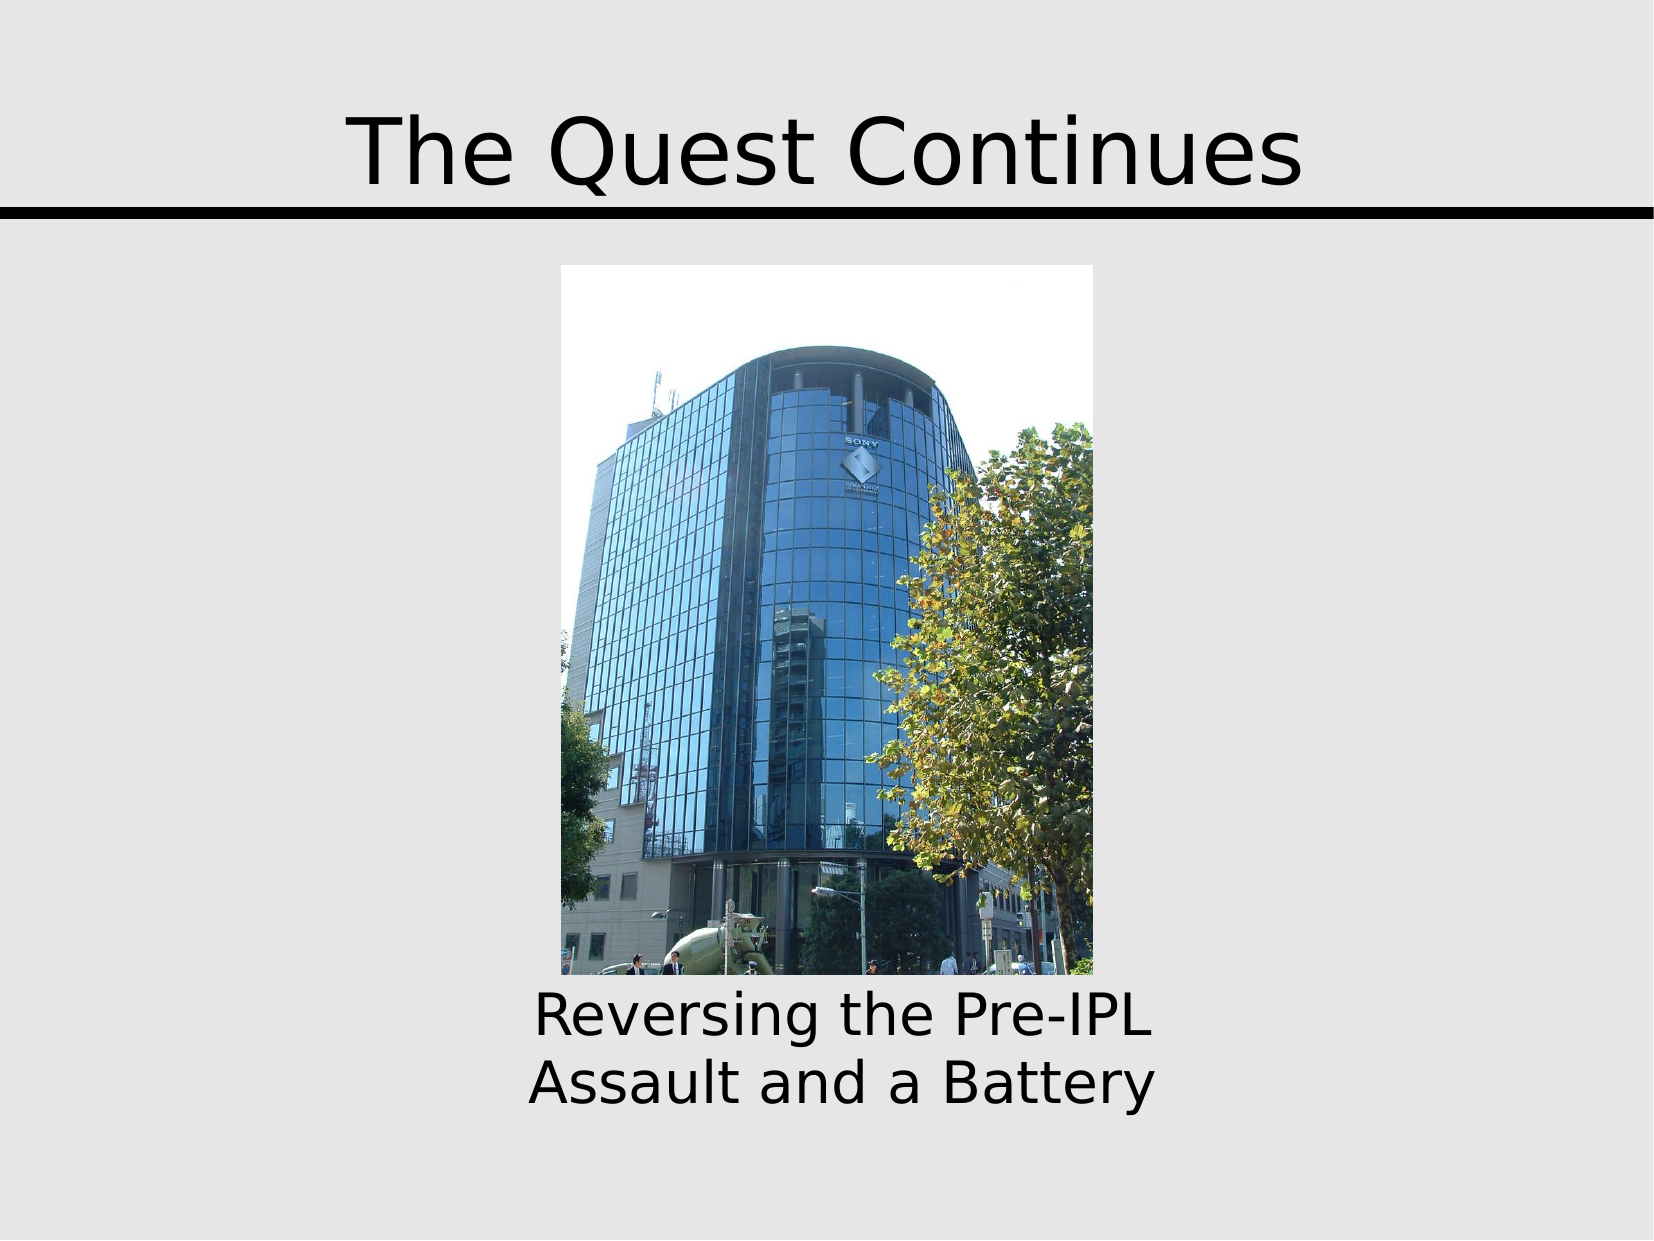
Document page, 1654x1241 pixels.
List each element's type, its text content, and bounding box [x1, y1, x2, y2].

title The Quest Continues [82, 49, 1571, 257]
picture [561, 265, 1093, 975]
text_box Reversing the Pre-IPL Assault and a Battery [442, 974, 1137, 1125]
